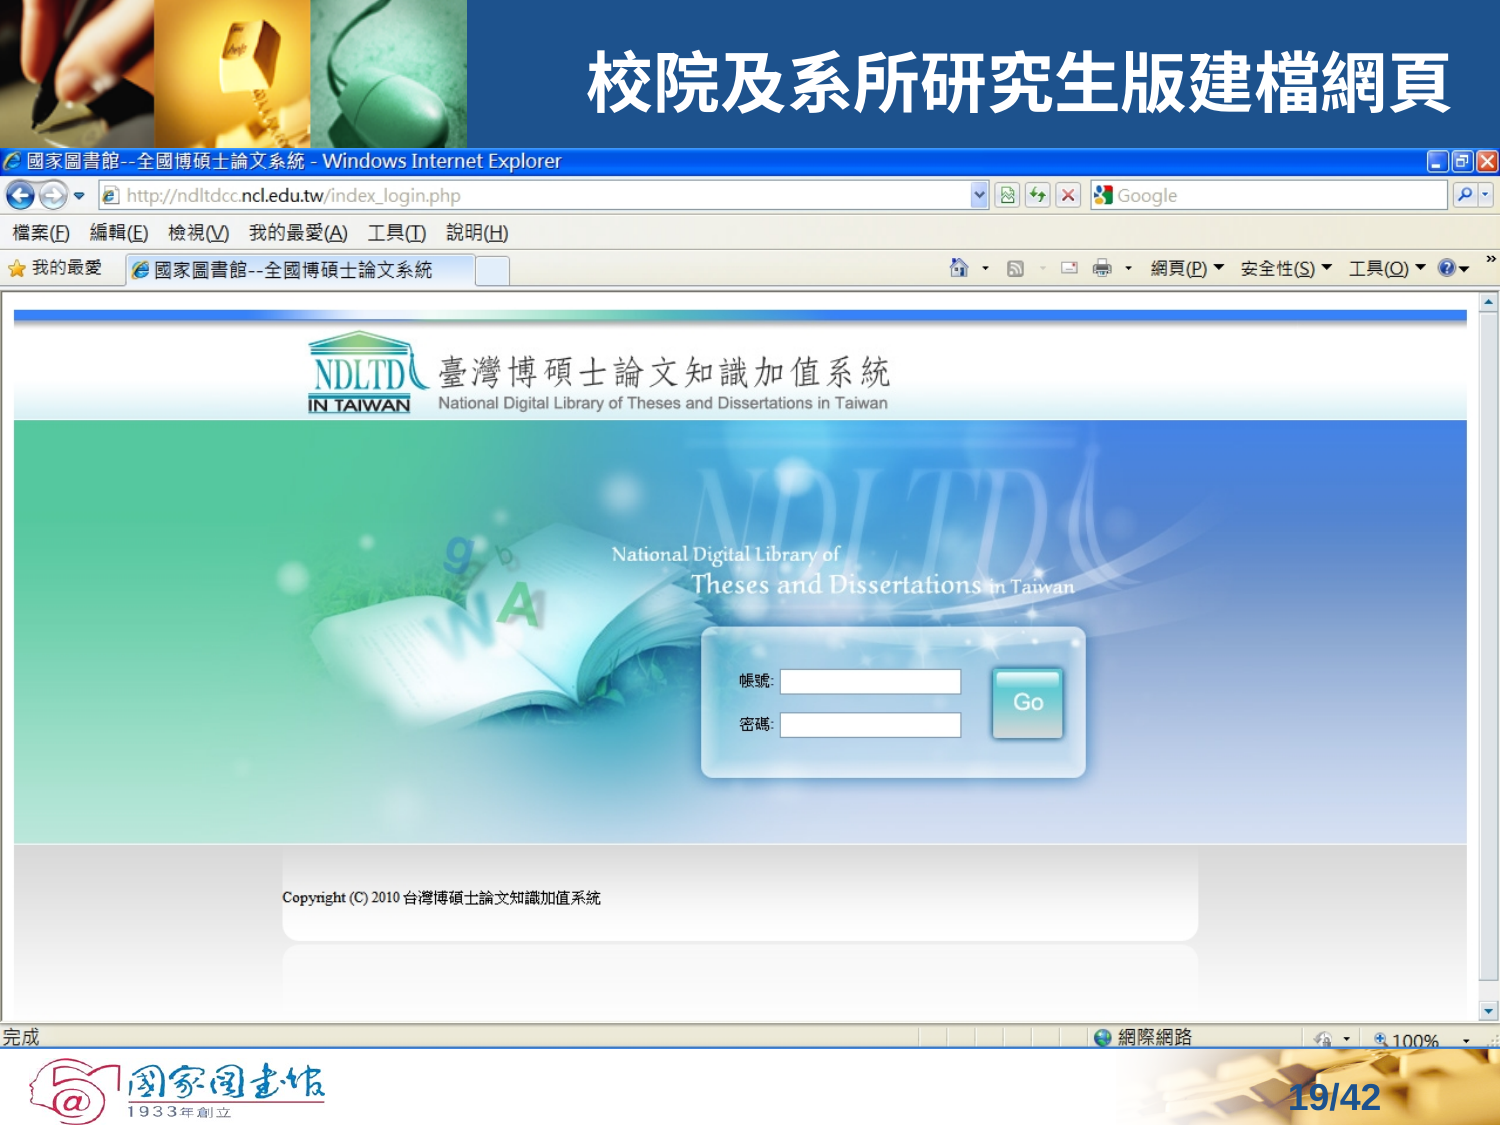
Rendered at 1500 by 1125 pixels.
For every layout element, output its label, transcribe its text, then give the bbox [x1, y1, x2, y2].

title 校院及系所研究生版建檔網頁 [469, 24, 1470, 138]
picture [29, 1058, 325, 1125]
picture [0, 148, 1500, 1049]
